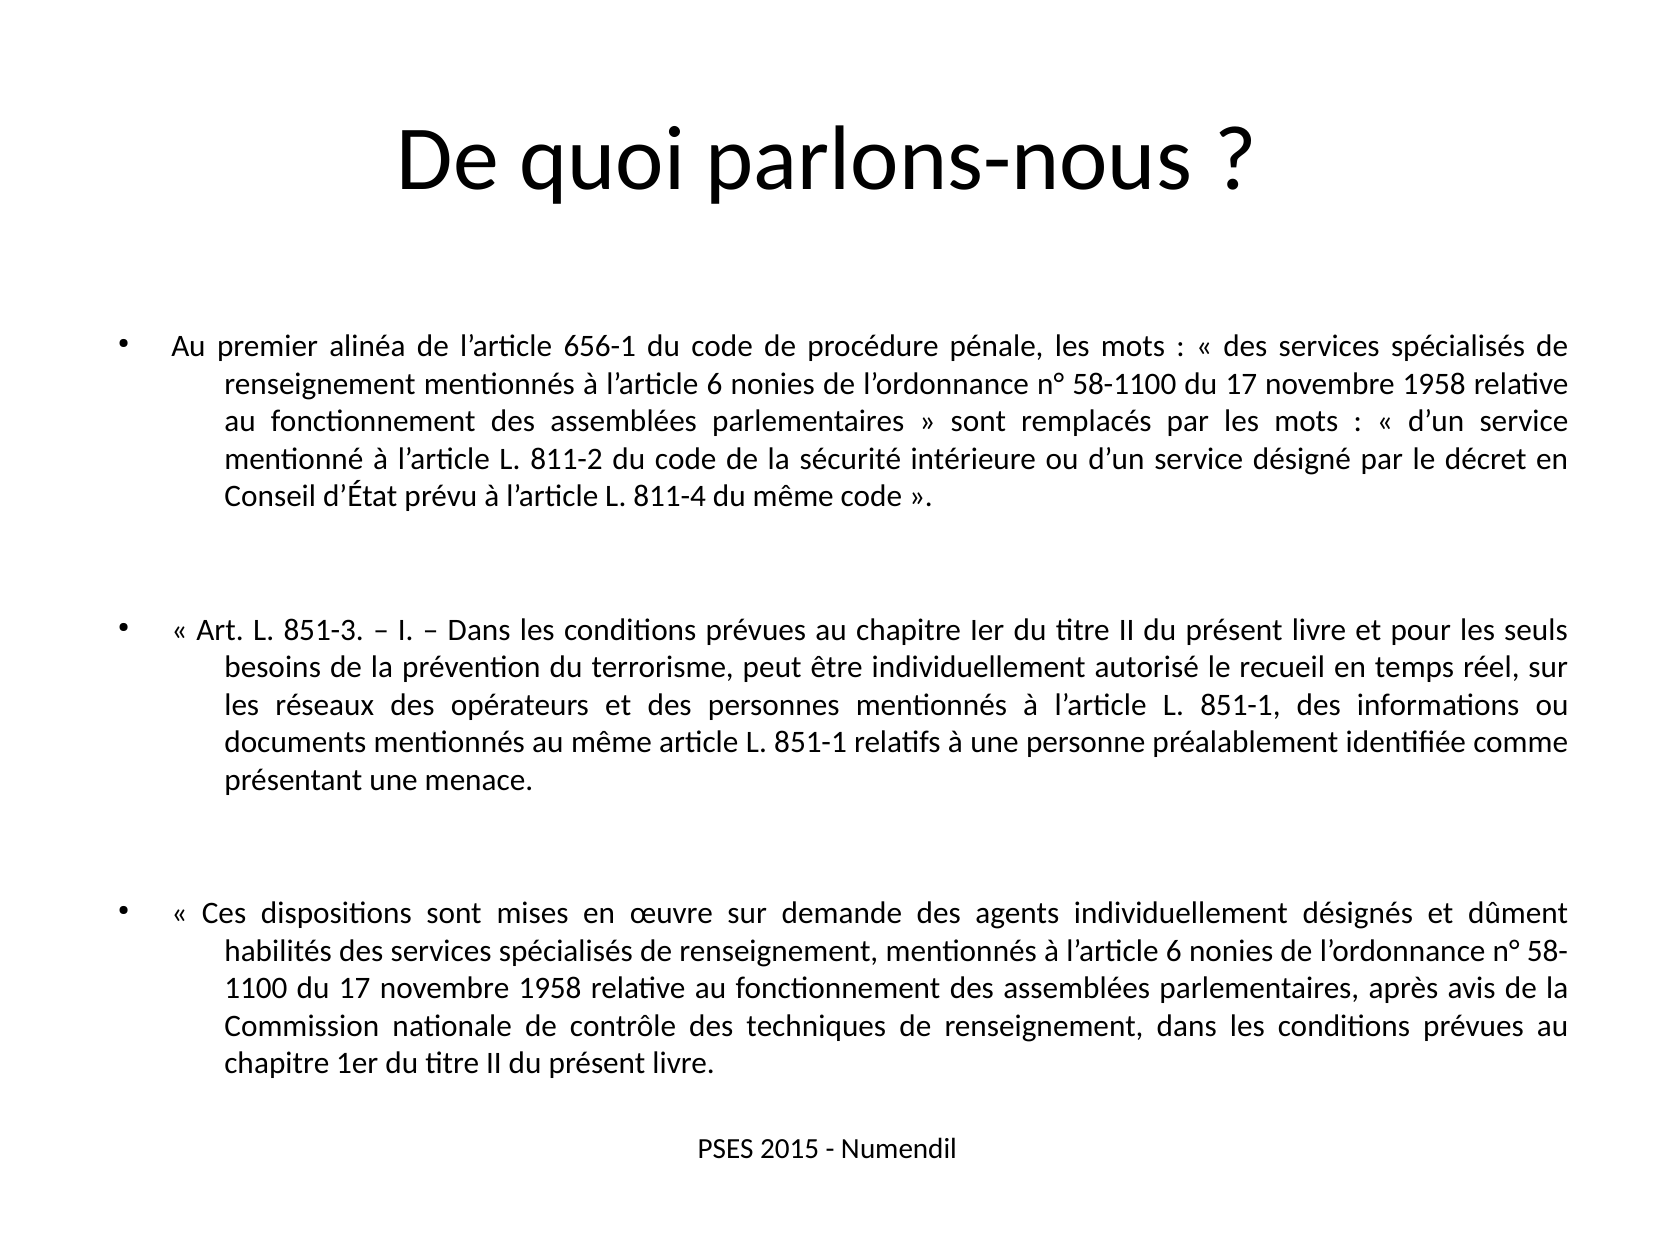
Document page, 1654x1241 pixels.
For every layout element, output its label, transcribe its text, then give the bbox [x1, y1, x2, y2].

list Au premier alinéa de l’article 656-1 du code de procédure pénale, les mots : « des services spécialisés de renseignement mentionnés à l’article 6 nonies de l’ordonnance n° 58-1100 du 17 novembre 1958 relative au fonctionnement des assemblées parlementaires » sont remplacés par les mots : « d’un service mentionné à l’article L. 811-2 du code de la sécurité intérieure ou d’un service désigné par le décret en Conseil d’État prévu à l’article L. 811-4 du même code ». « Art. L. 851-3. – I. – Dans les conditions prévues au chapitre Ier du titre II du présent livre et pour les seuls besoins de la prévention du terrorisme, peut être individuellement autorisé le recueil en temps réel, sur les réseaux des opérateurs et des personnes mentionnés à l’article L. 851-1, des informations ou documents mentionnés au même article L. 851-1 relatifs à une personne préalablement identifiée comme présentant une menace. « Ces dispositions sont mises en œuvre sur demande des agents individuellement désignés et dûment habilités des services spécialisés de renseignement, mentionnés à l’article 6 nonies de l’ordonnance n° 58-1100 du 17 novembre 1958 relative au fonctionnement des assemblées parlementaires, après avis de la Commission nationale de contrôle des techniques de renseignement, dans les conditions prévues au chapitre 1er du titre II du présent livre. [82, 325, 1571, 1045]
title De quoi parlons-nous ? [82, 49, 1571, 257]
text_box PSES 2015 - Numendil [565, 1129, 1090, 1216]
